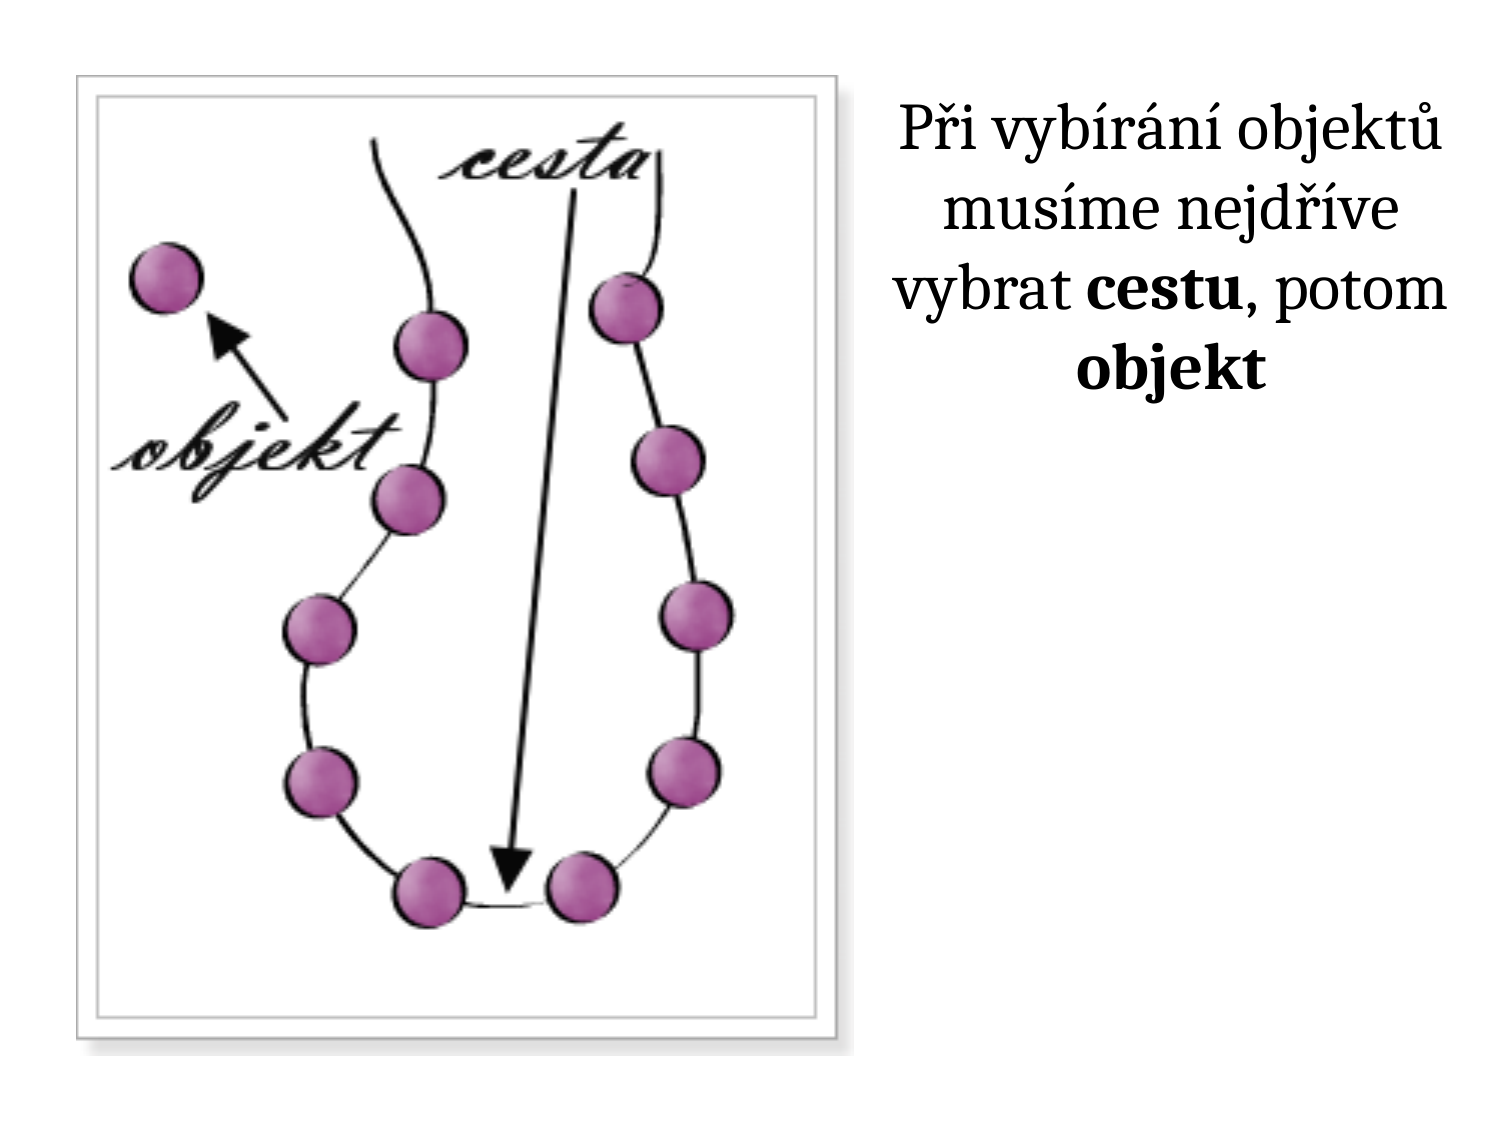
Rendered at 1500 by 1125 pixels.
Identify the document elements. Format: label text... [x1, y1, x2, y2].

text_box Při vybírání objektů musíme nejdříve vybrat cestu, potom objekt [848, 75, 1496, 411]
picture [76, 75, 854, 1056]
